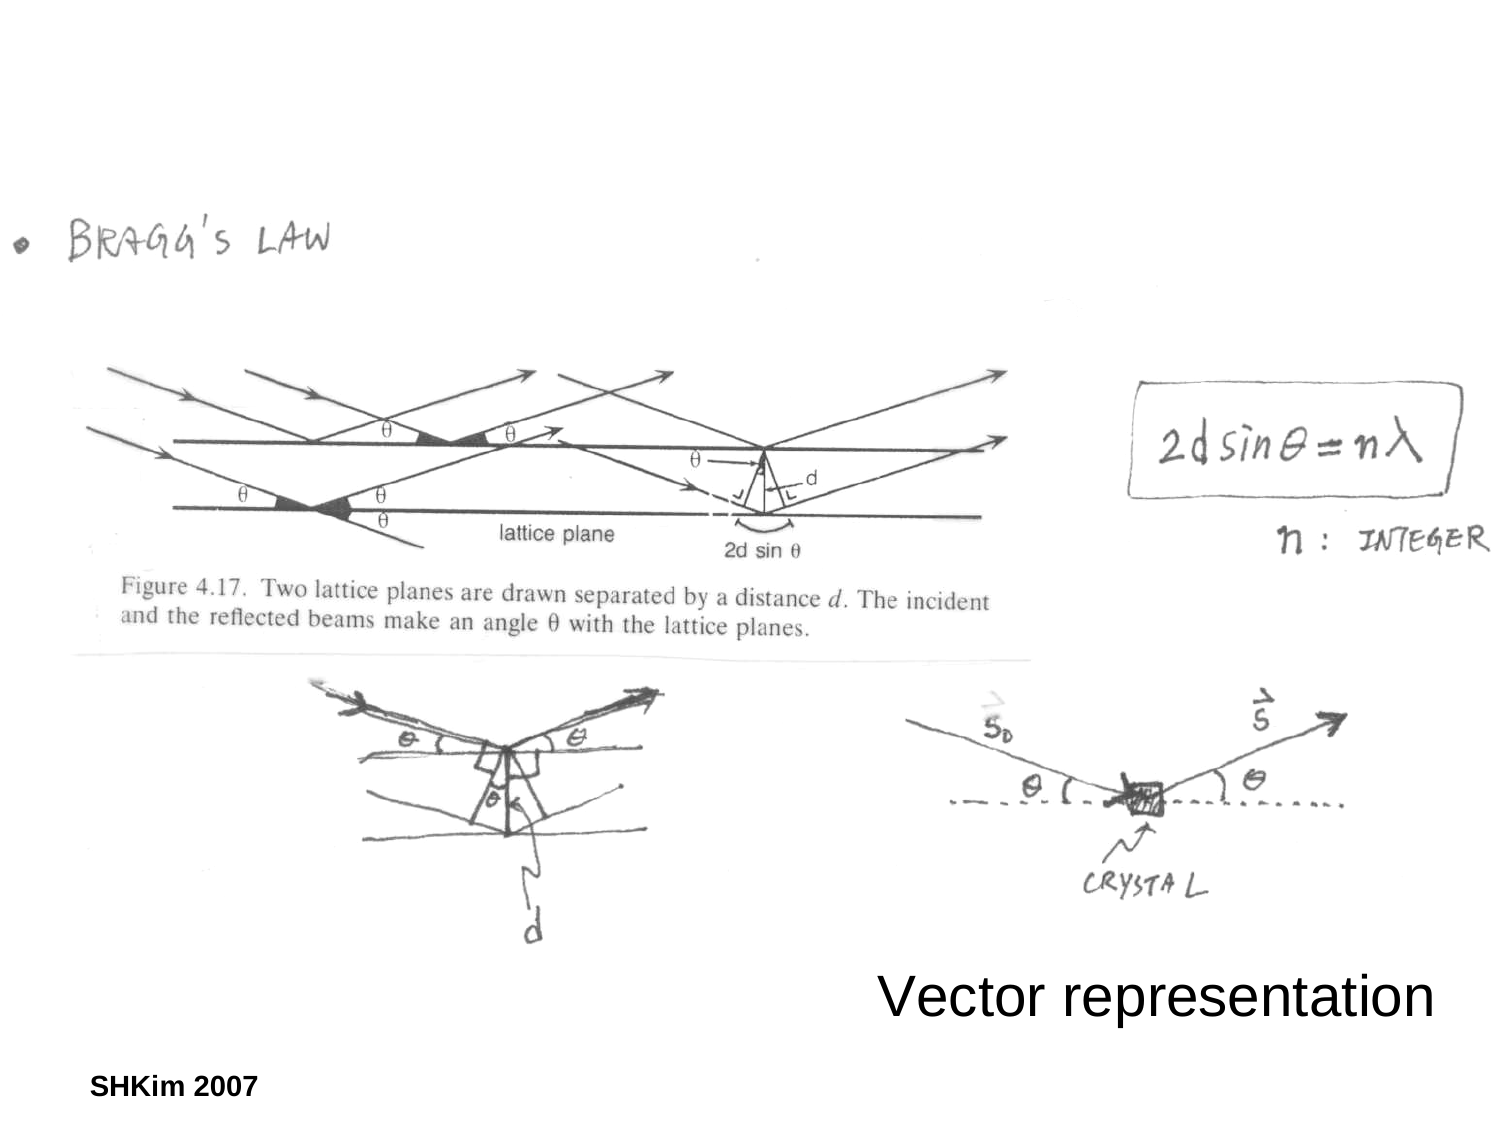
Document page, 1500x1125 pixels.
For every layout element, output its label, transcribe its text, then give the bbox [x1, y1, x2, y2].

picture [0, 199, 1500, 958]
text_box Vector representation [862, 950, 1452, 1036]
